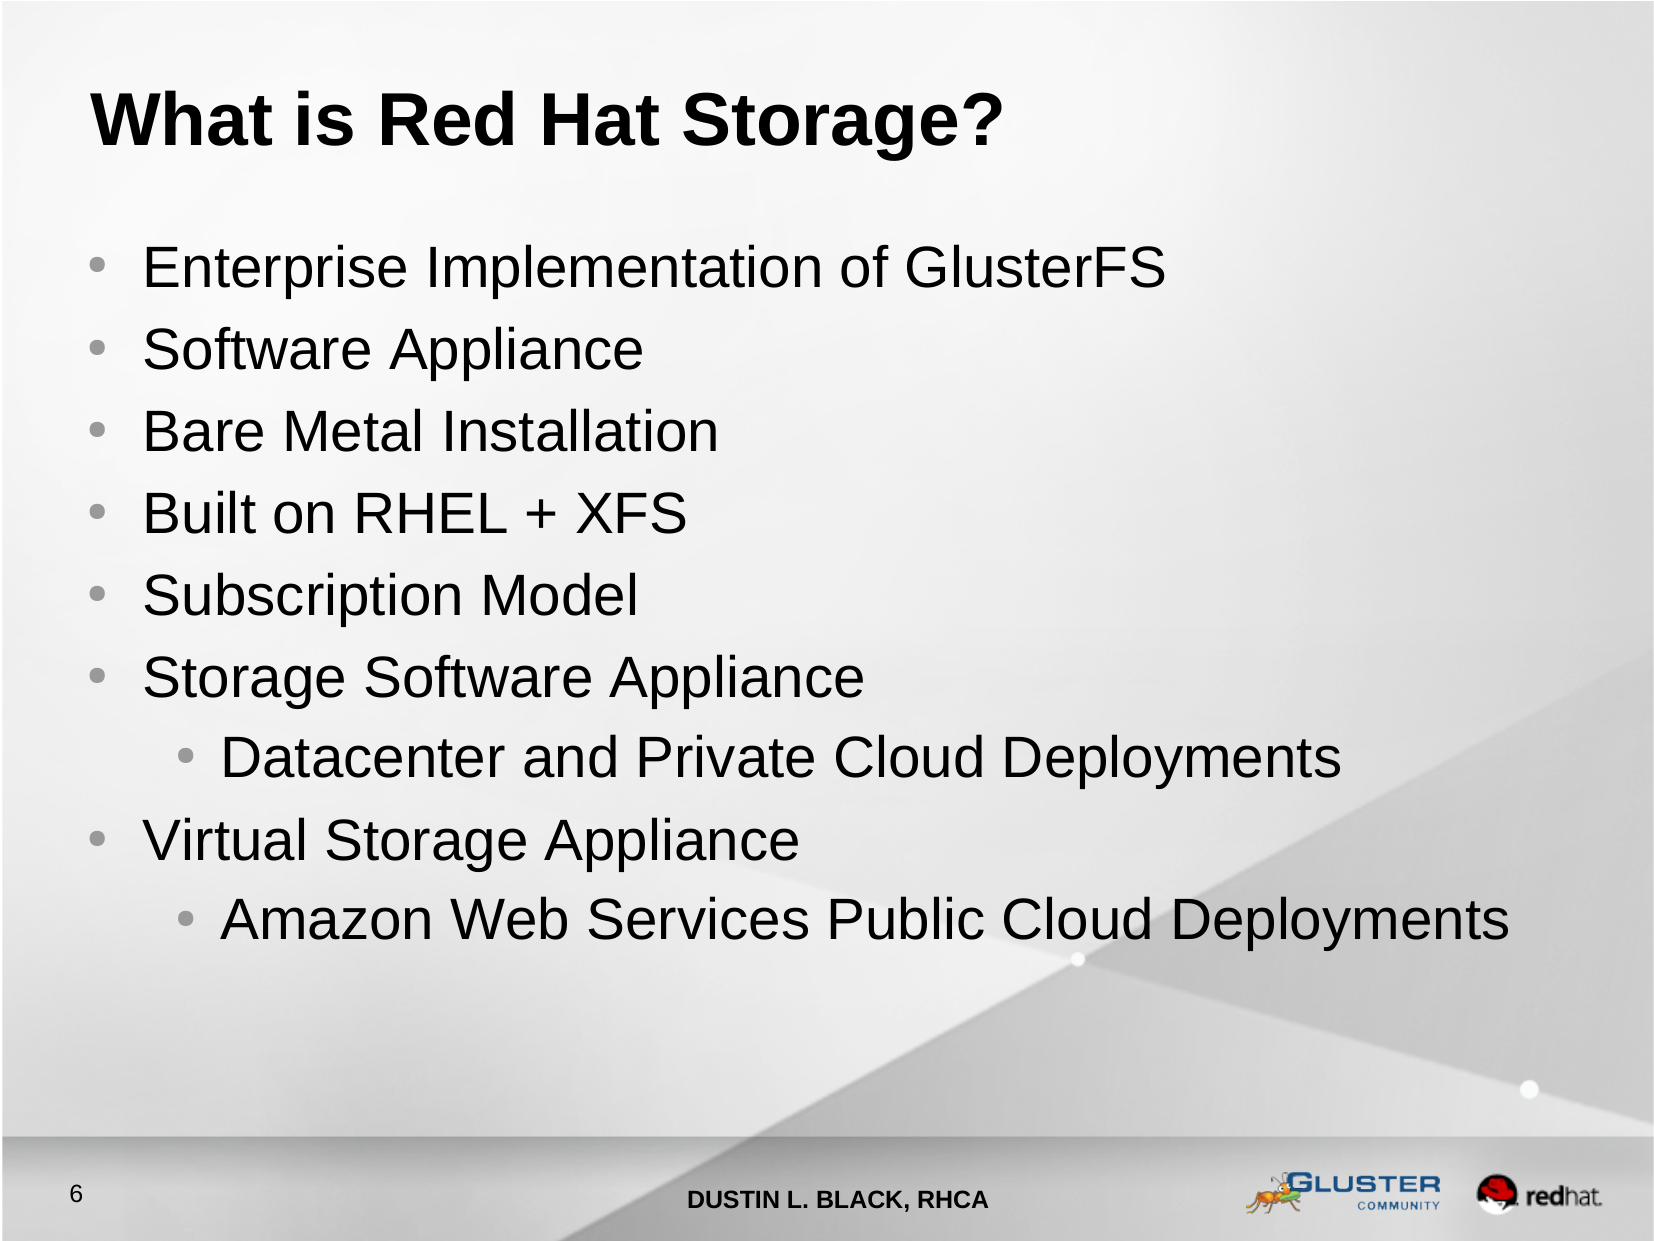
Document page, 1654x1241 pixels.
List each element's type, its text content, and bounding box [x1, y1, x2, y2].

list Enterprise Implementation of GlusterFS Software Appliance Bare Metal Installation Built on RHEL + XFS Subscription Model Storage Software Appliance Datacenter and Private Cloud Deployments Virtual Storage Appliance Amazon Web Services Public Cloud Deployments [86, 232, 1576, 1111]
picture [2, 1, 1654, 1241]
title What is Red Hat Storage? [90, 15, 1579, 223]
